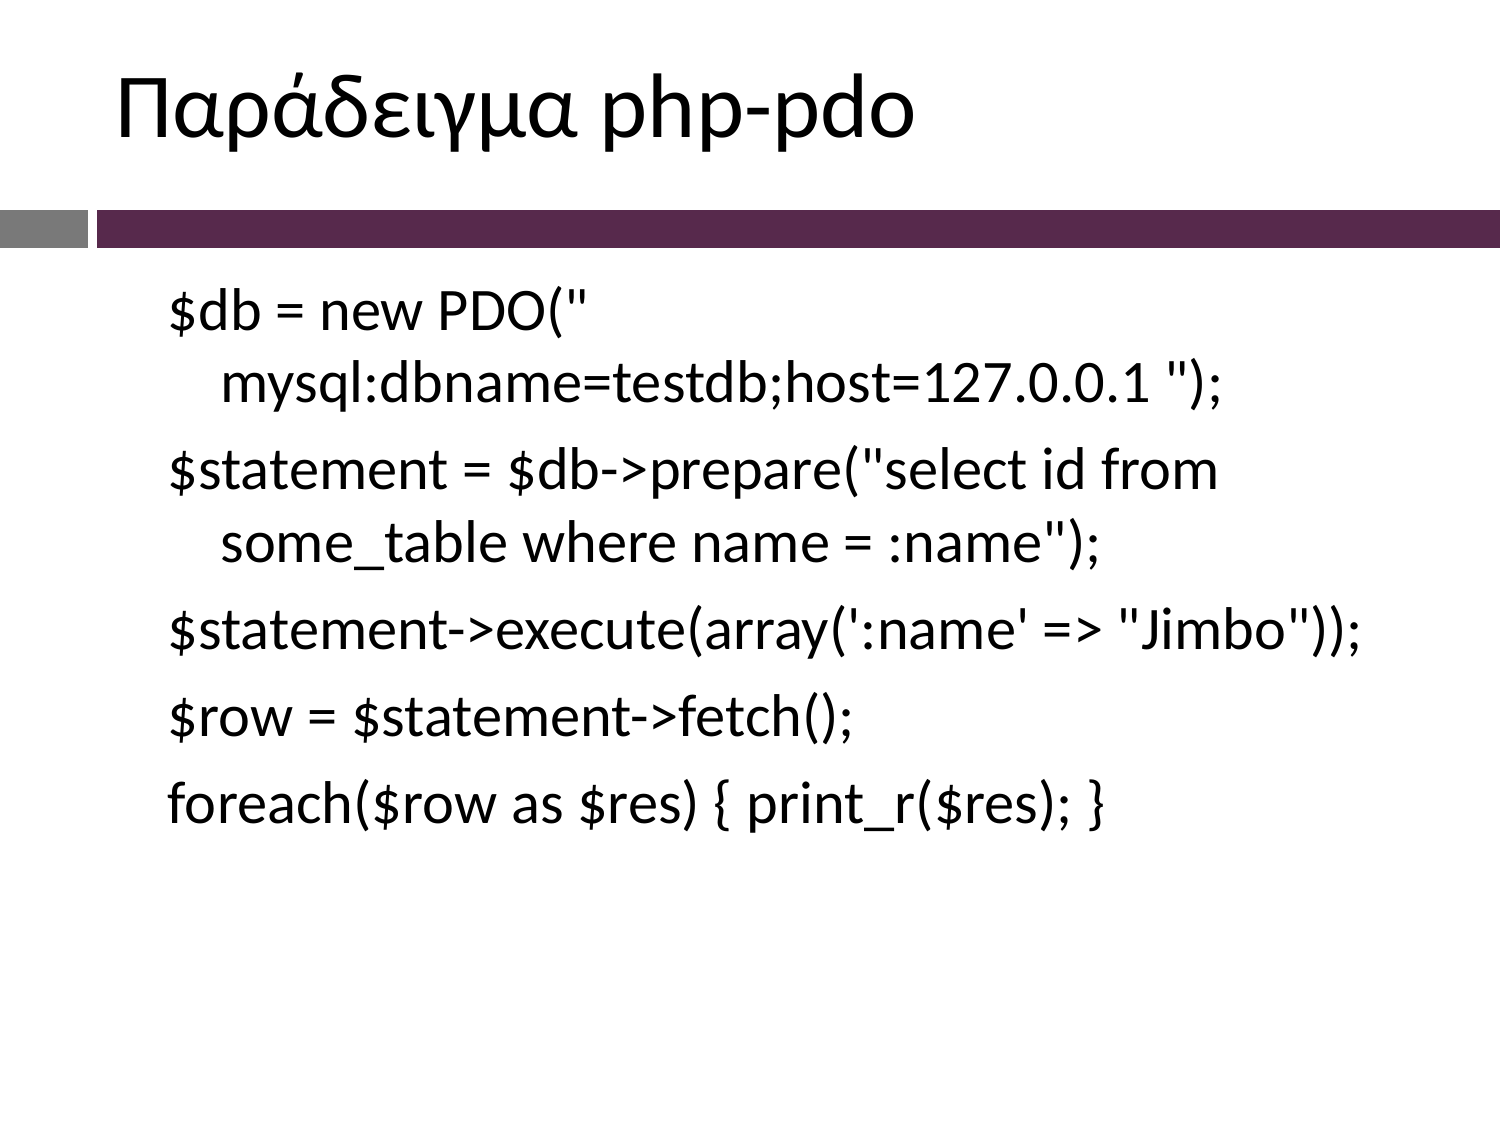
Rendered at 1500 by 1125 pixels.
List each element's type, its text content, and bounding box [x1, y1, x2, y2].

title Παράδειγμα php-pdo [100, 19, 1438, 182]
list $db = new PDO(" mysql:dbname=testdb;host=127.0.0.1 "); $statement = $db->prepare("select id from some_table where name = :name"); $statement->execute(array(':name' => "Jimbo")); $row = $statement->fetch(); foreach($row as $res) { print_r($res); } [100, 262, 1438, 1000]
